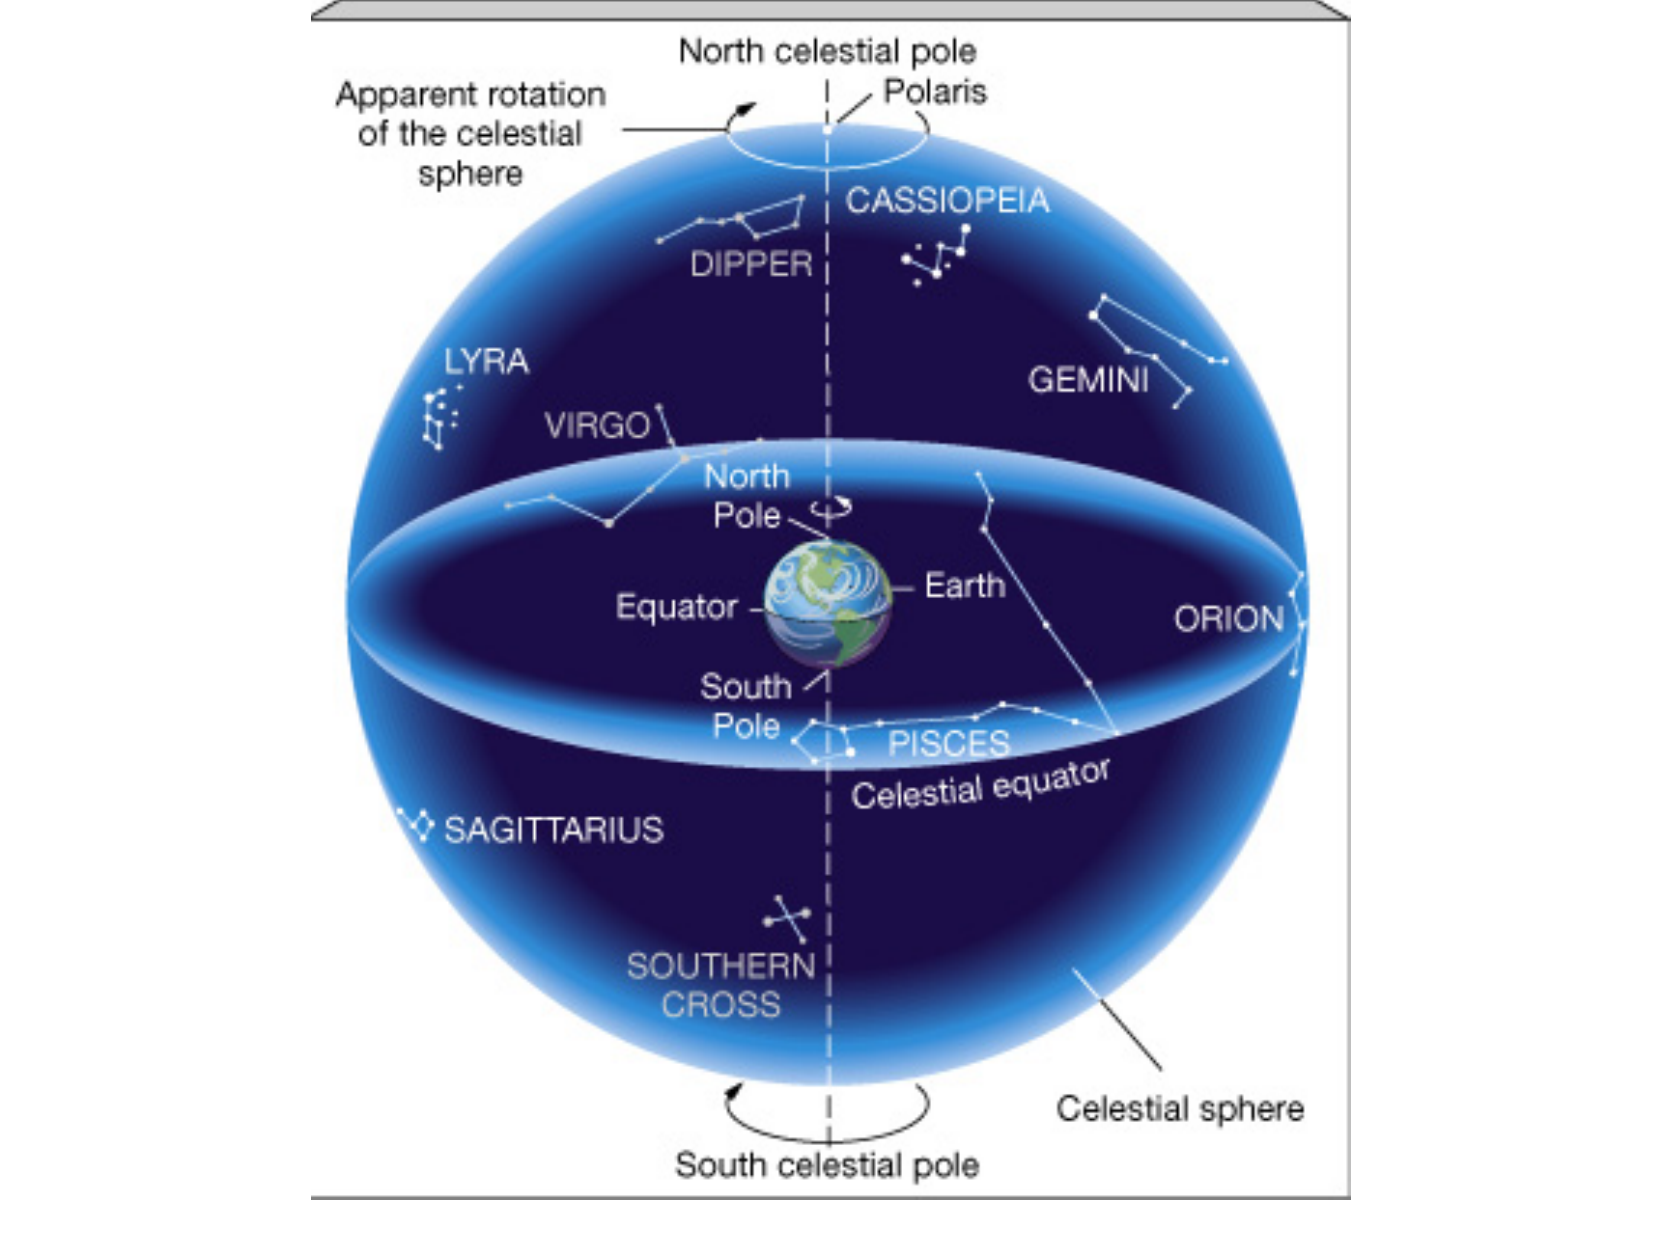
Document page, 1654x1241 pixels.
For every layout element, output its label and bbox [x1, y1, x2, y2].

picture [311, 0, 1351, 1201]
